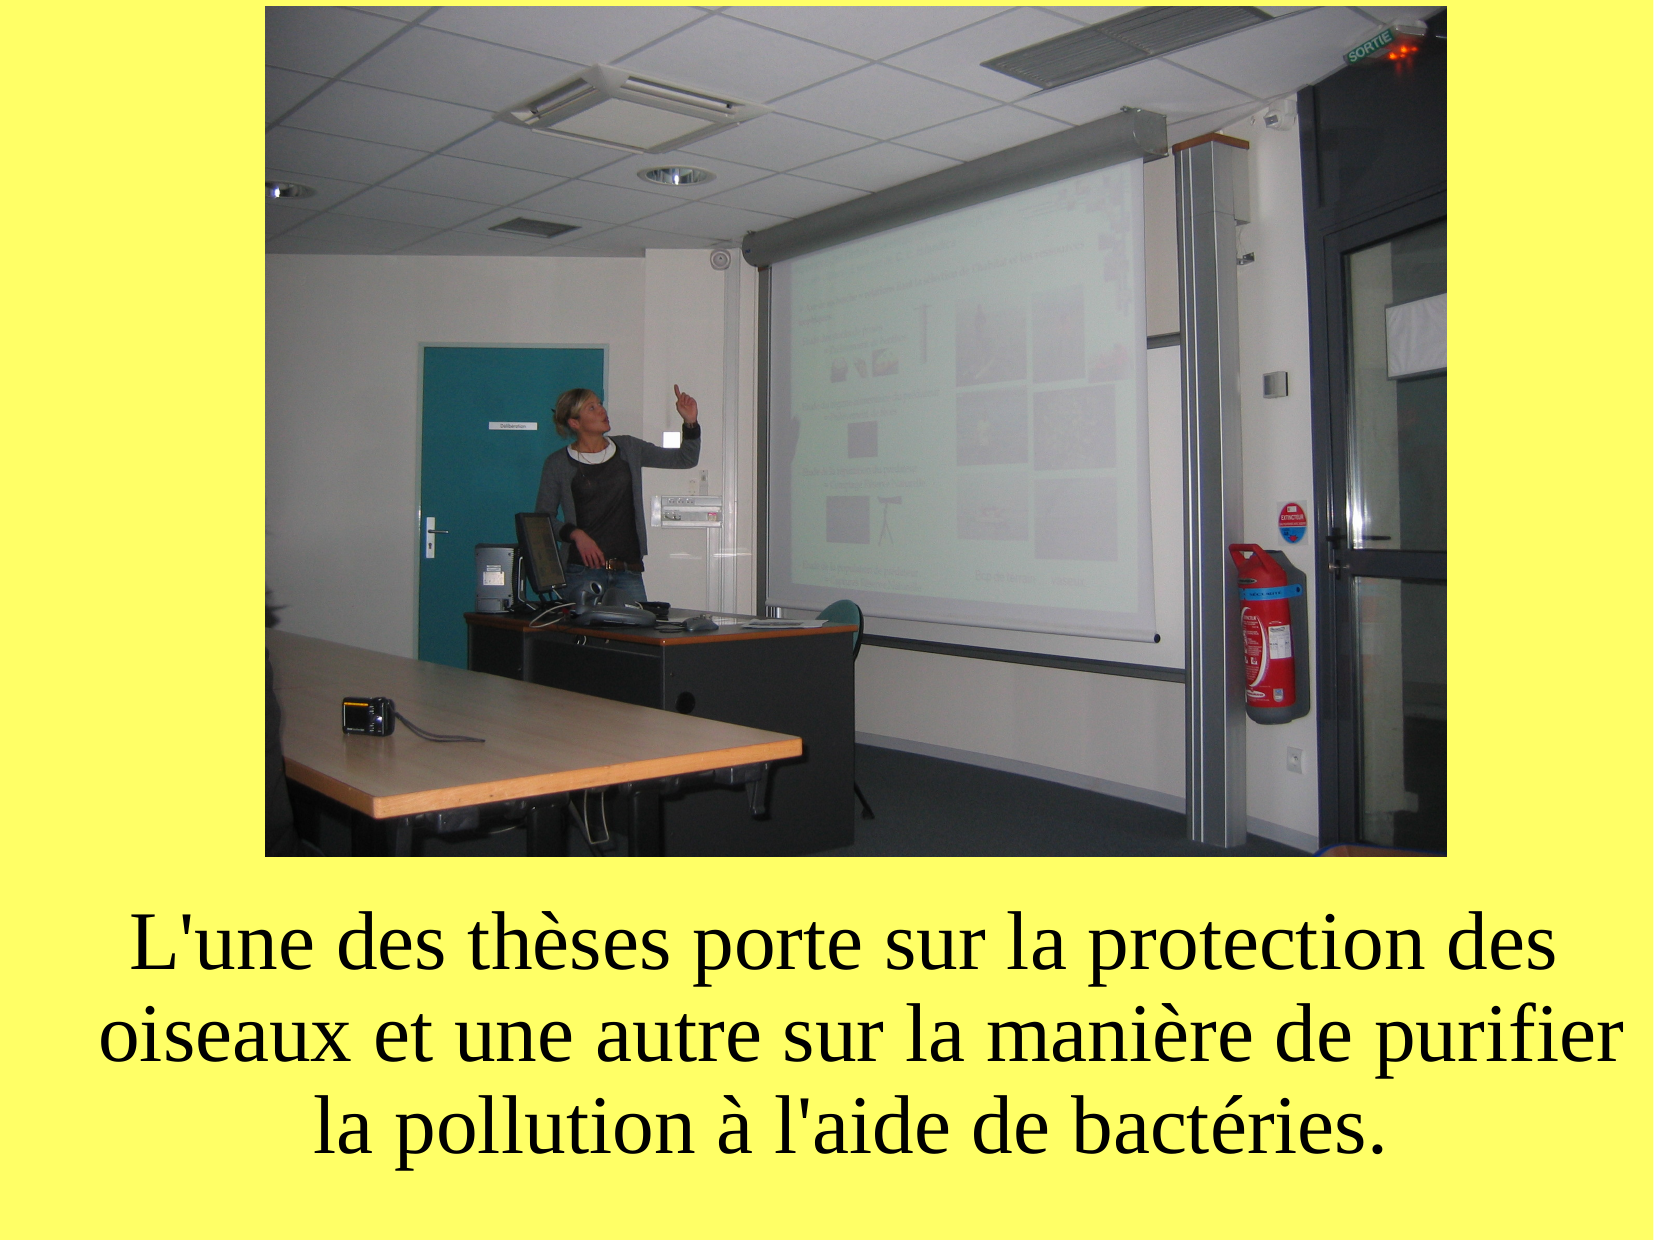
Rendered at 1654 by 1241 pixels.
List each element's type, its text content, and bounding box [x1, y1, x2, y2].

subtitle L'une des thèses porte sur la protection des oiseaux et une autre sur la manière de purifier la pollution à l'aide de bactéries. [0, 826, 1654, 1241]
picture [265, 6, 1447, 857]
